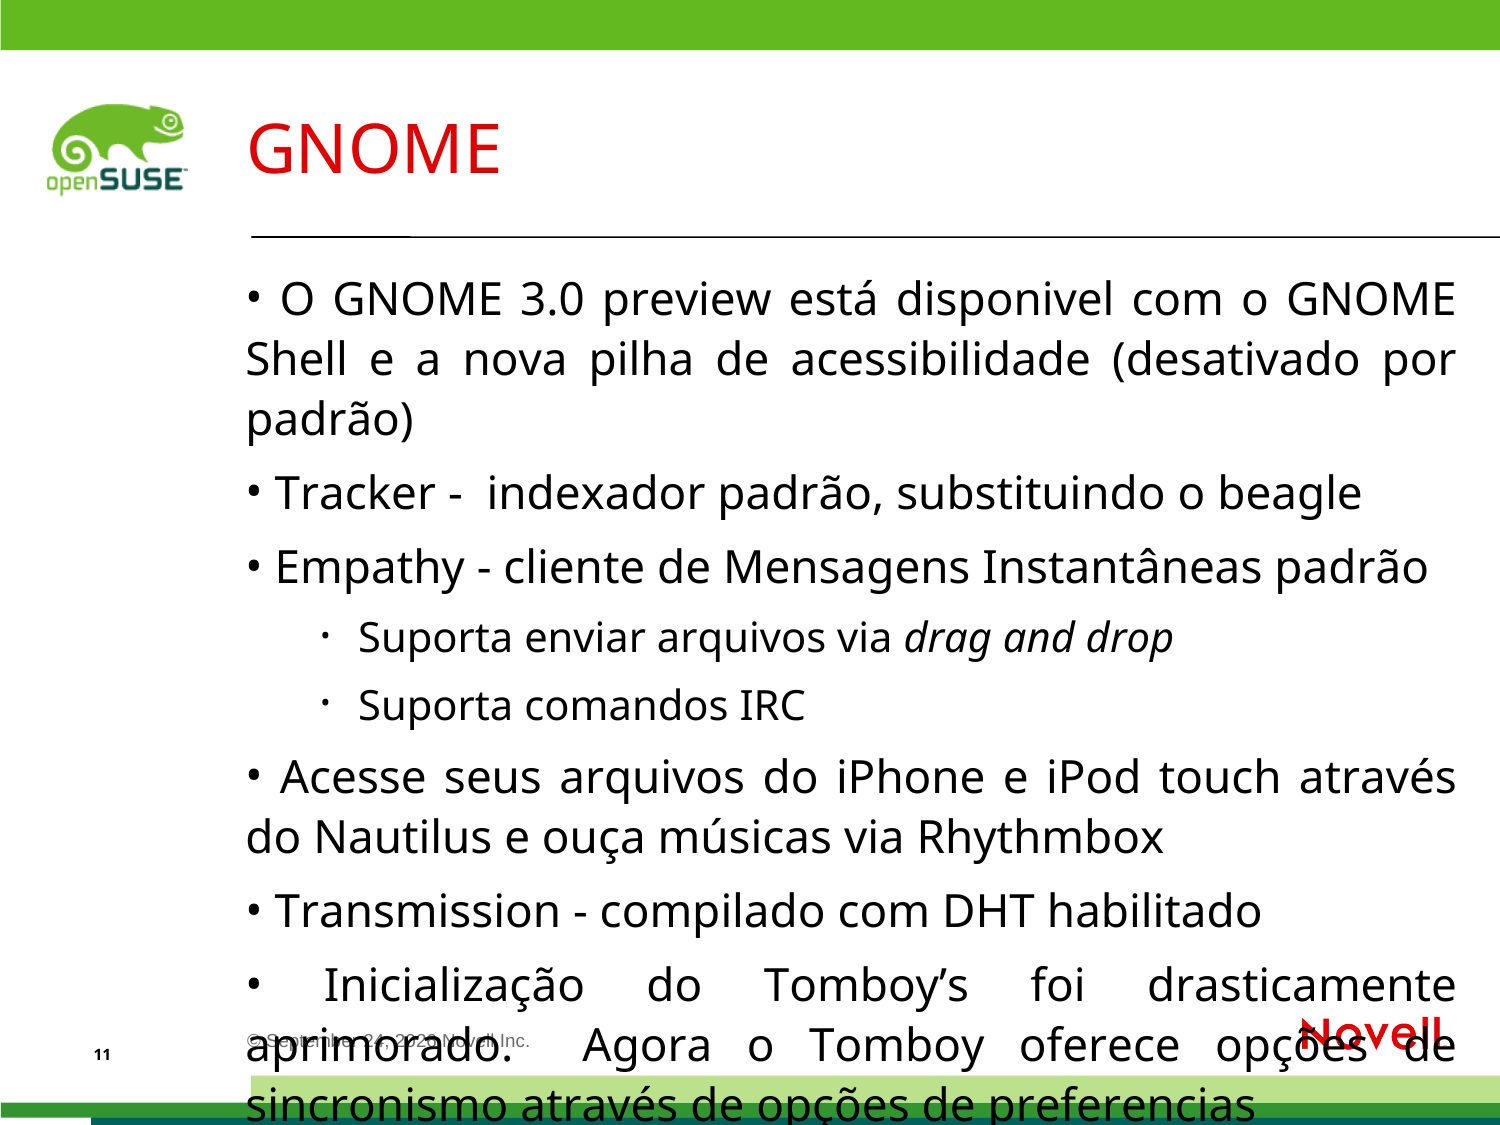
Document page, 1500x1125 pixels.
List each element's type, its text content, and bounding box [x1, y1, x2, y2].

picture [1410, 1039, 1423, 1056]
picture [1300, 1039, 1314, 1056]
picture [47, 104, 188, 197]
picture [1438, 1039, 1450, 1046]
picture [1327, 1039, 1339, 1046]
list O GNOME 3.0 preview está disponivel com o GNOME Shell e a nova pilha de acessibilidade (desativado por padrão) Tracker - indexador padrão, substituindo o beagle Empathy - cliente de Mensagens Instantâneas padrão Suporta enviar arquivos via drag and drop Suporta comandos IRC Acesse seus arquivos do iPhone e iPod touch através do Nautilus e ouça músicas via Rhythmbox Transmission - compilado com DHT habilitado Inicialização do Tomboy’s foi drasticamente aprimorado. Agora o Tomboy oferece opções de sincronismo através de opções de preferencias [245, 267, 1458, 1022]
picture [1438, 1050, 1453, 1056]
picture [1295, 1022, 1453, 1056]
title GNOME [246, 68, 1409, 231]
